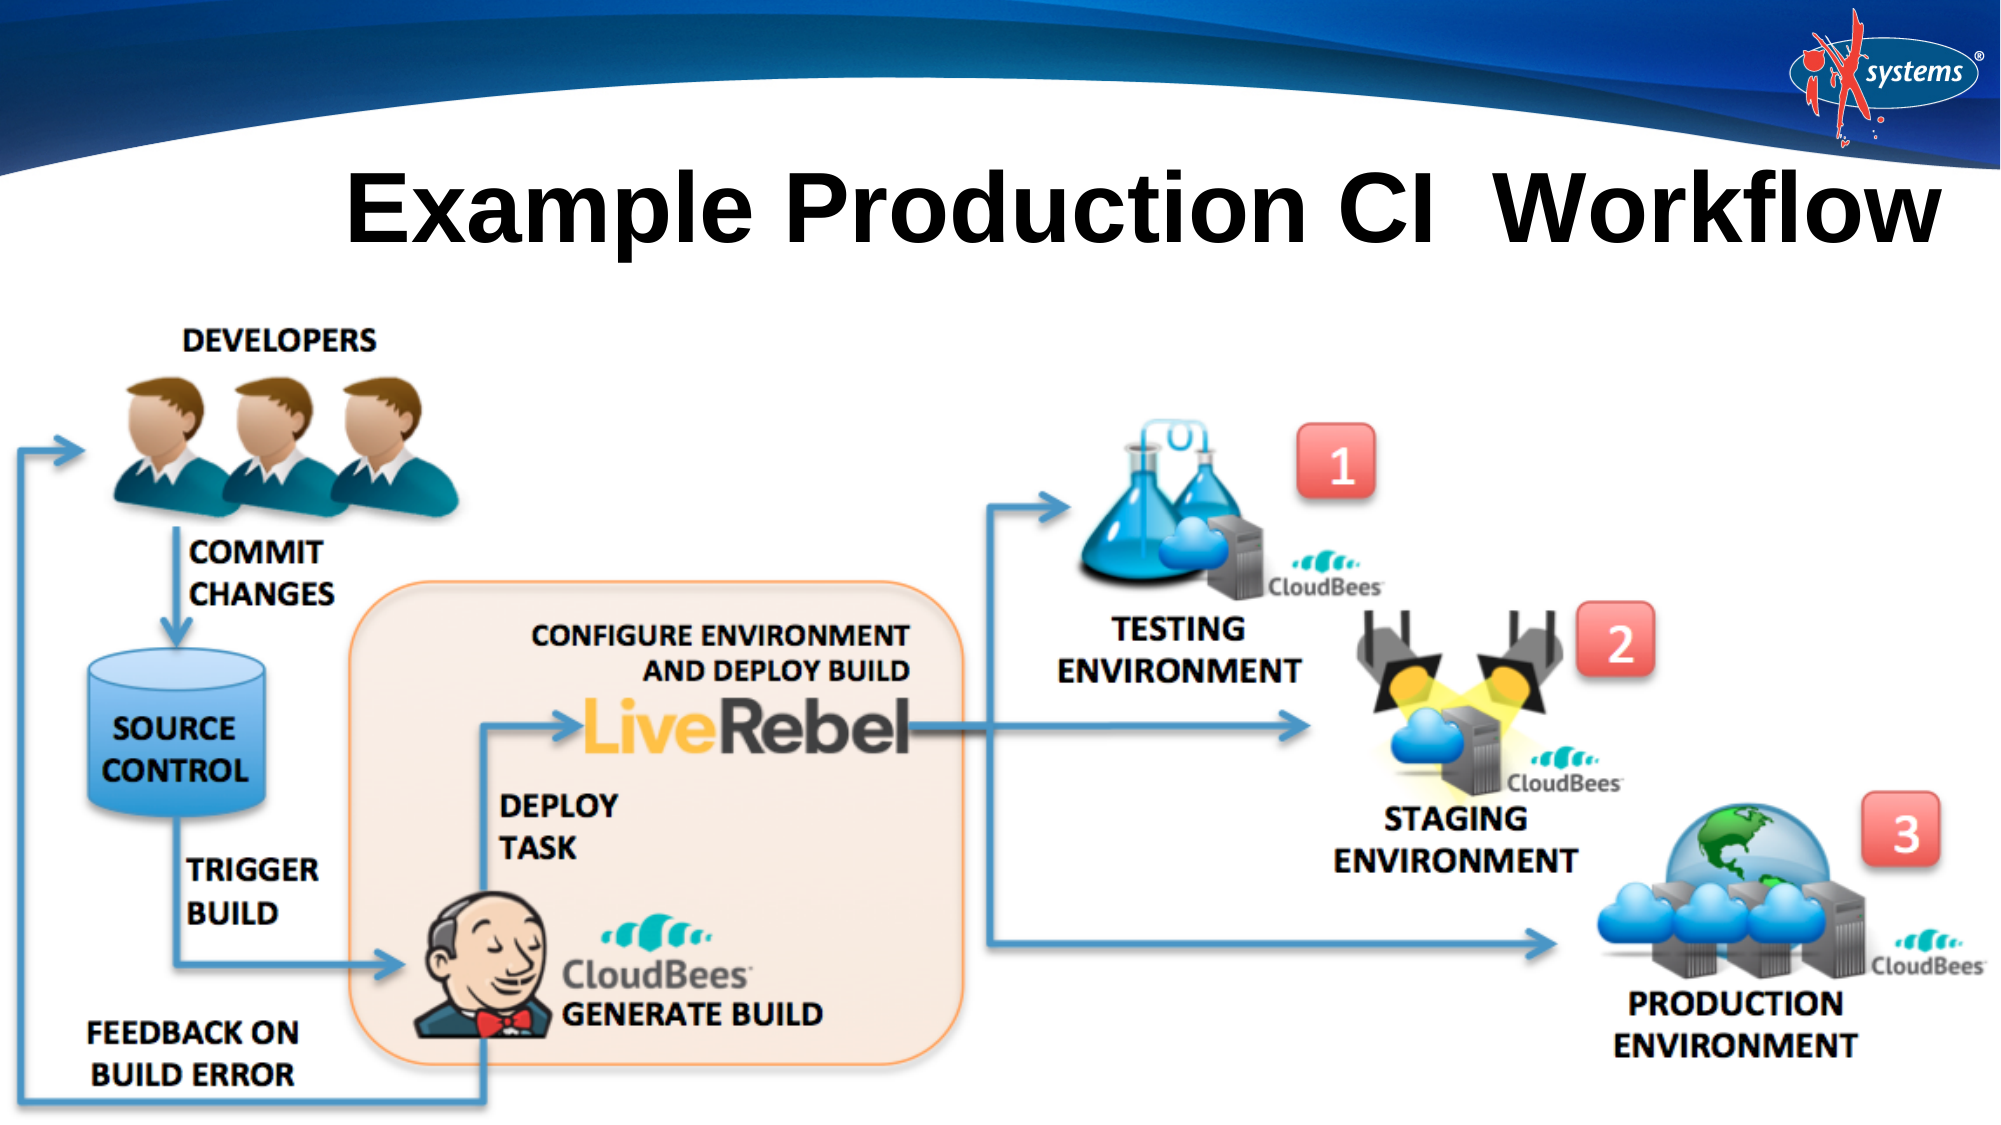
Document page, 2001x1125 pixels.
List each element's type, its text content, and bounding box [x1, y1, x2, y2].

picture [0, 0, 2001, 1125]
text_box Example Production CI Workflow [330, 135, 1409, 270]
